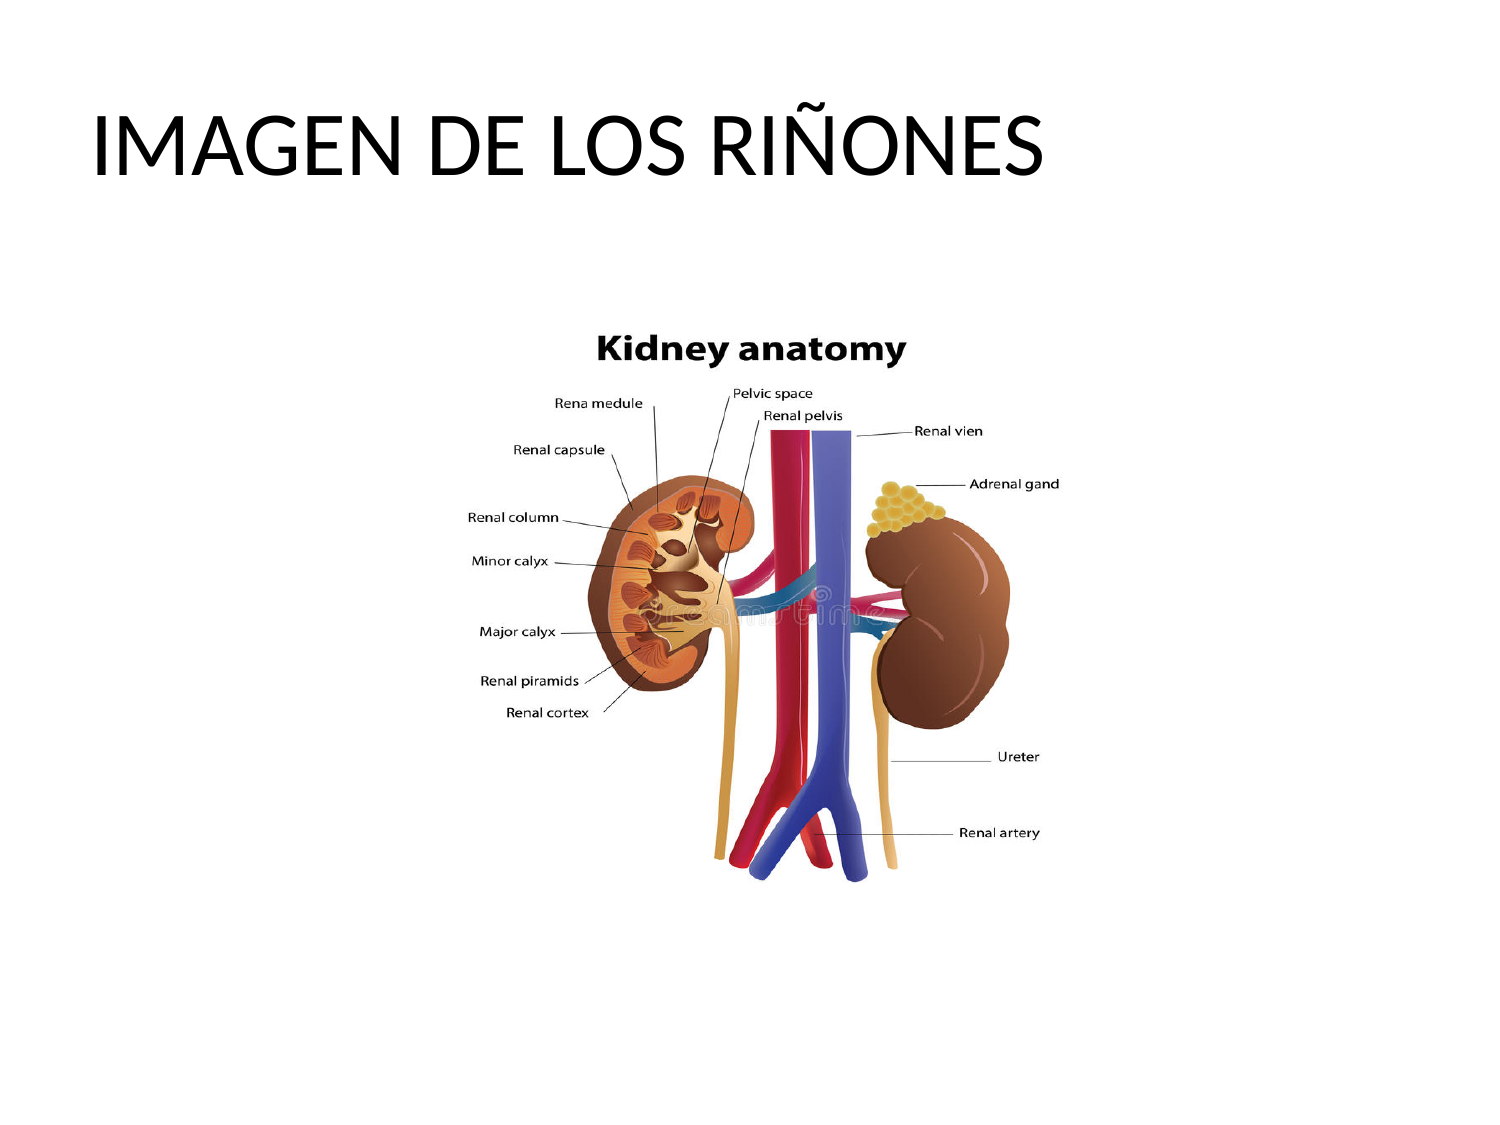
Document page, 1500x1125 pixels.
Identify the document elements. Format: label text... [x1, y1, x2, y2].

picture [433, 304, 1102, 905]
title IMAGEN DE LOS RIÑONES [75, 45, 1425, 233]
